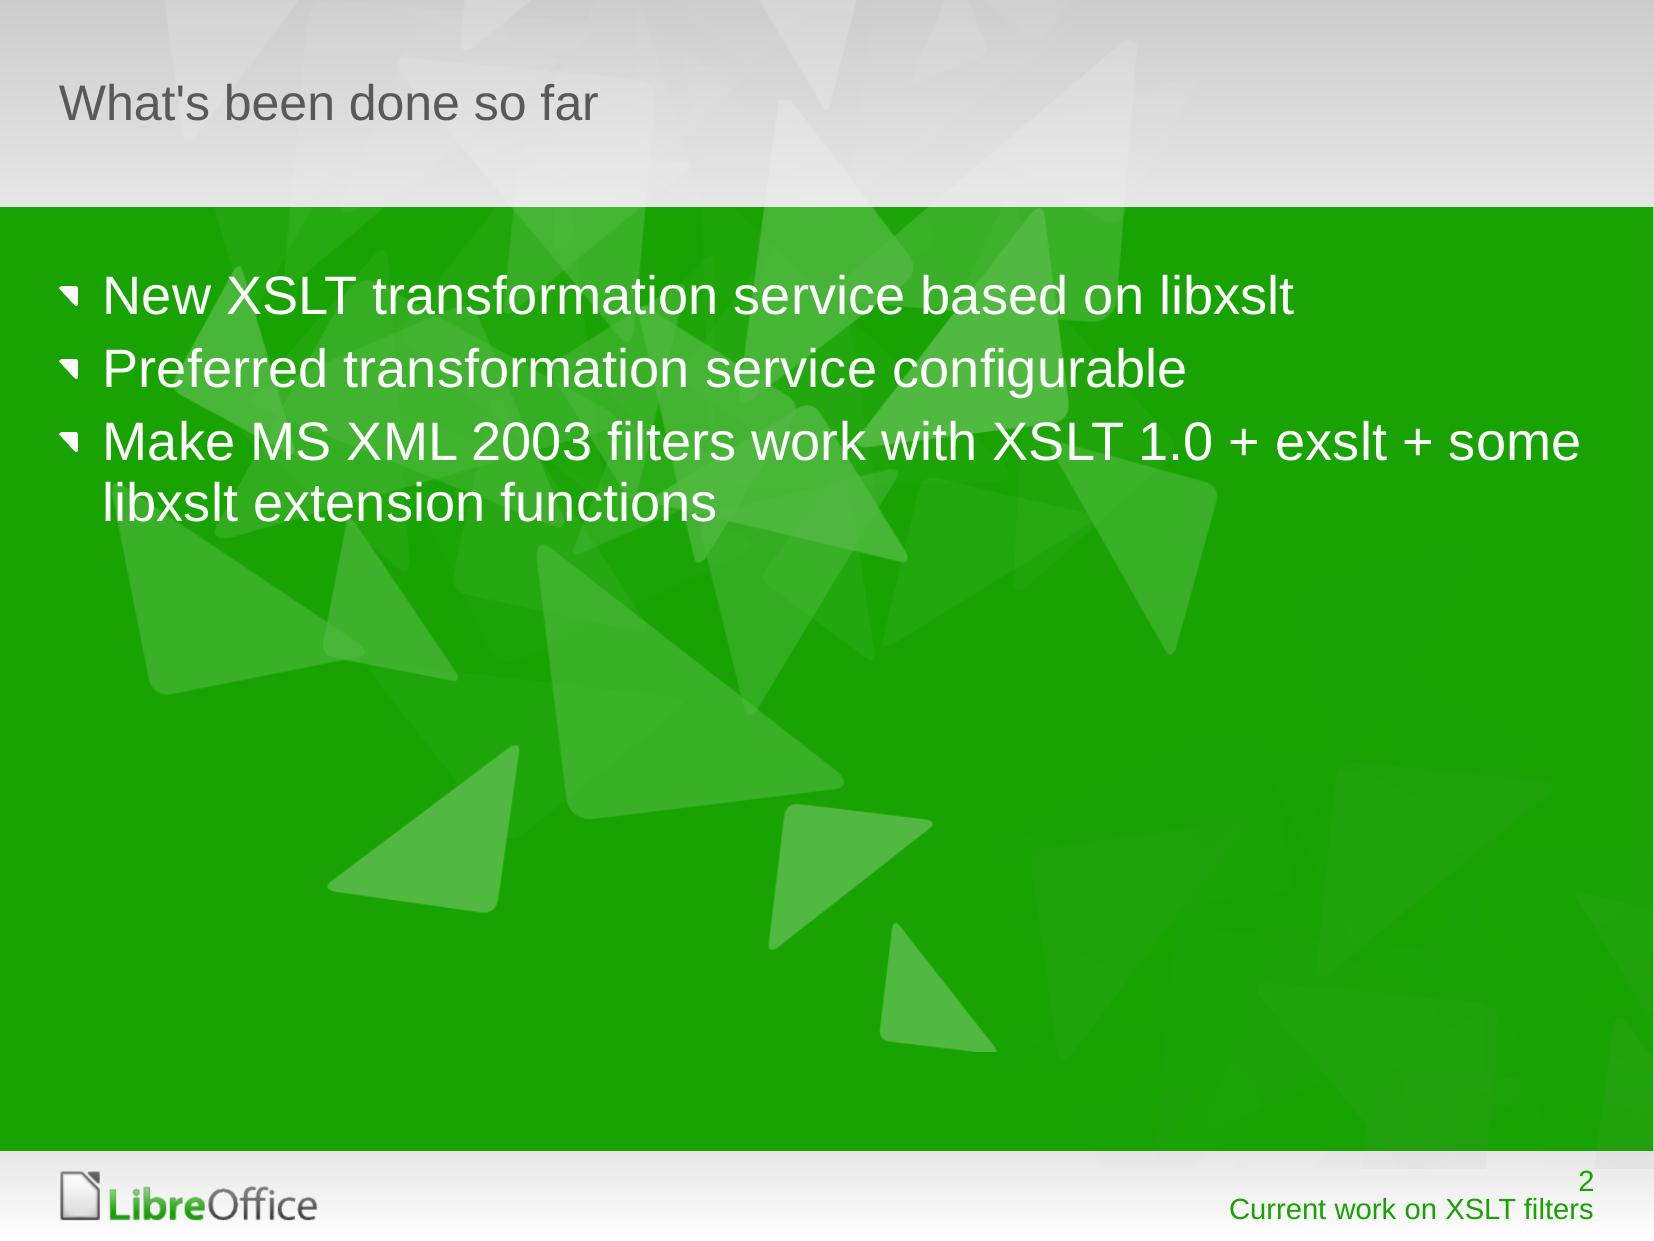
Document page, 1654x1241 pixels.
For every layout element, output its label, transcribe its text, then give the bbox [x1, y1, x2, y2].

title What's been done so far [59, 29, 1595, 178]
picture [41, 1152, 337, 1240]
list New XSLT transformation service based on libxslt Preferred transformation service configurable Make MS XML 2003 filters work with XSLT 1.0 + exslt + some libxslt extension functions [59, 265, 1595, 533]
picture [0, 0, 1654, 1169]
